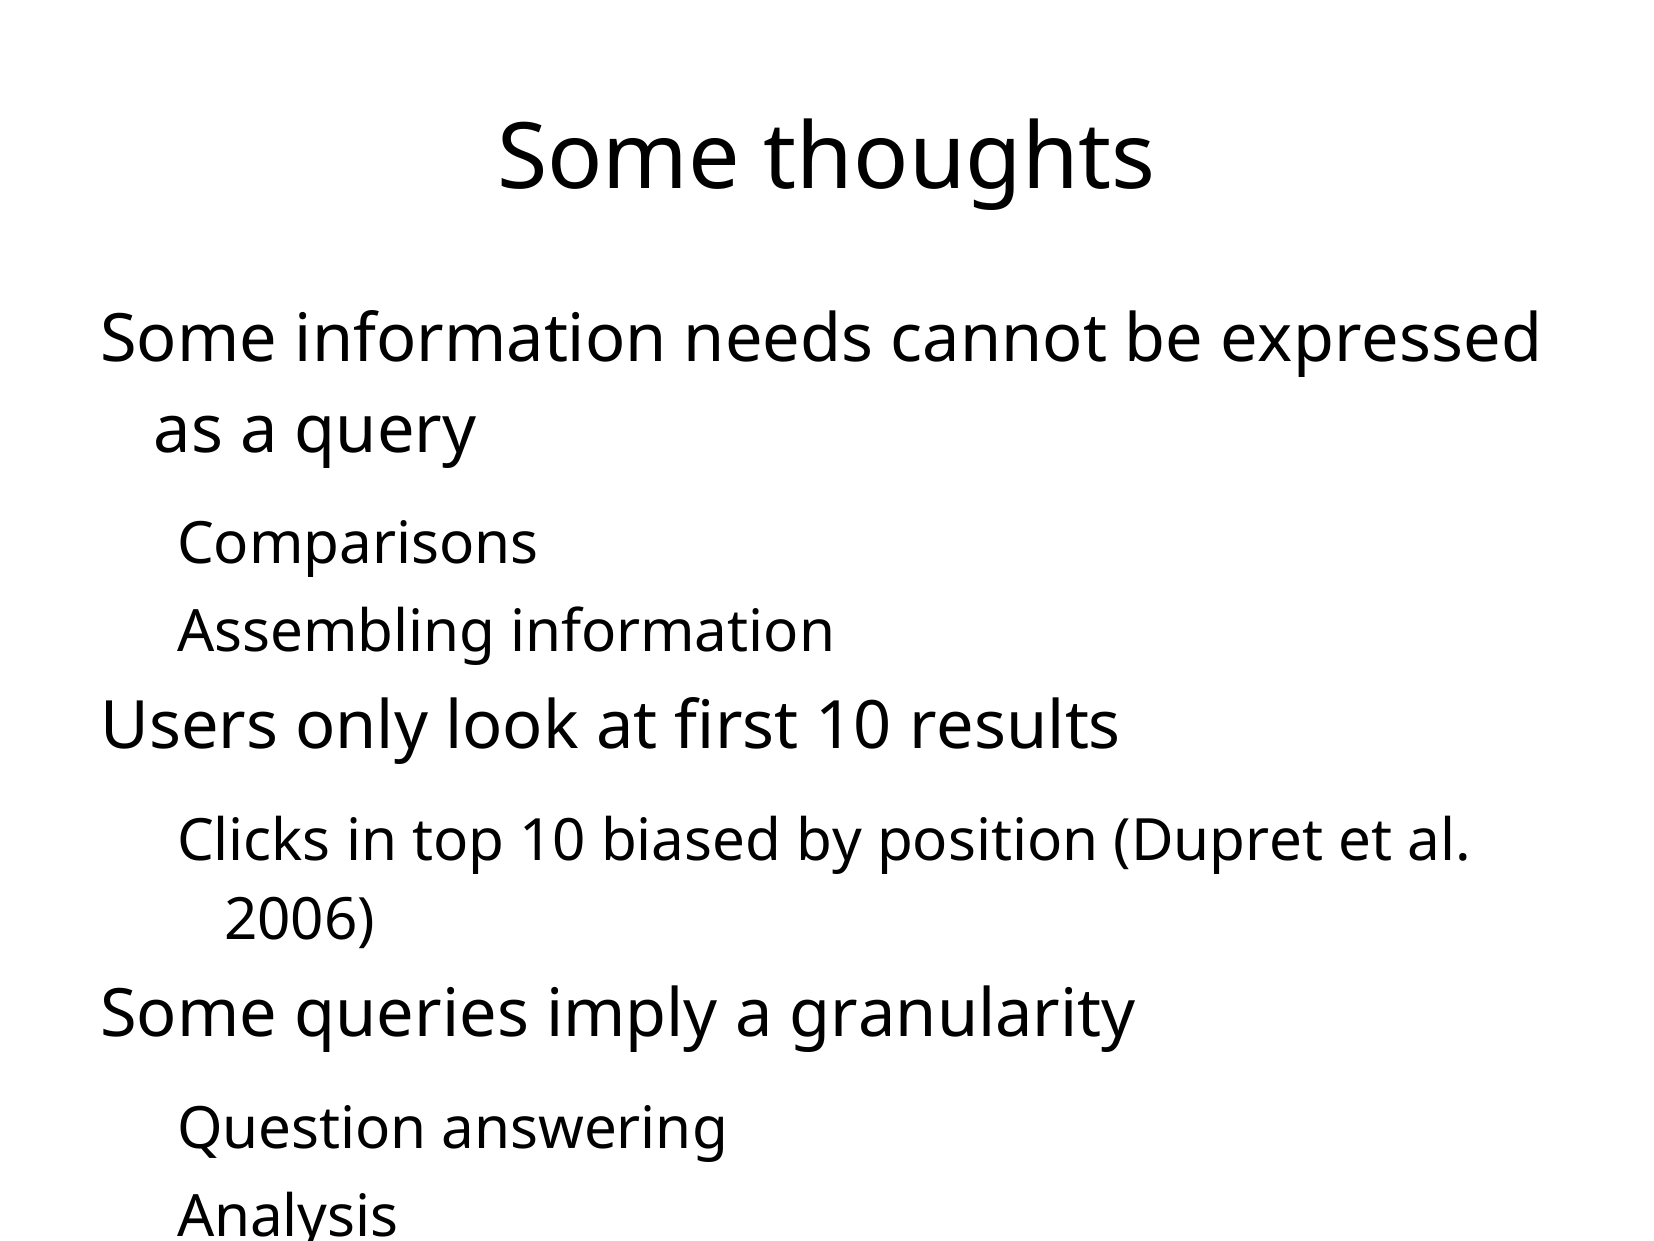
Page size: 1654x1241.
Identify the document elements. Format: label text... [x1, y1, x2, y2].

title Some thoughts [82, 49, 1571, 257]
list Some information needs cannot be expressed as a query Comparisons Assembling information Users only look at first 10 results Clicks in top 10 biased by position (Dupret et al. 2006) Some queries imply a granularity Question answering Analysis [82, 290, 1571, 1161]
